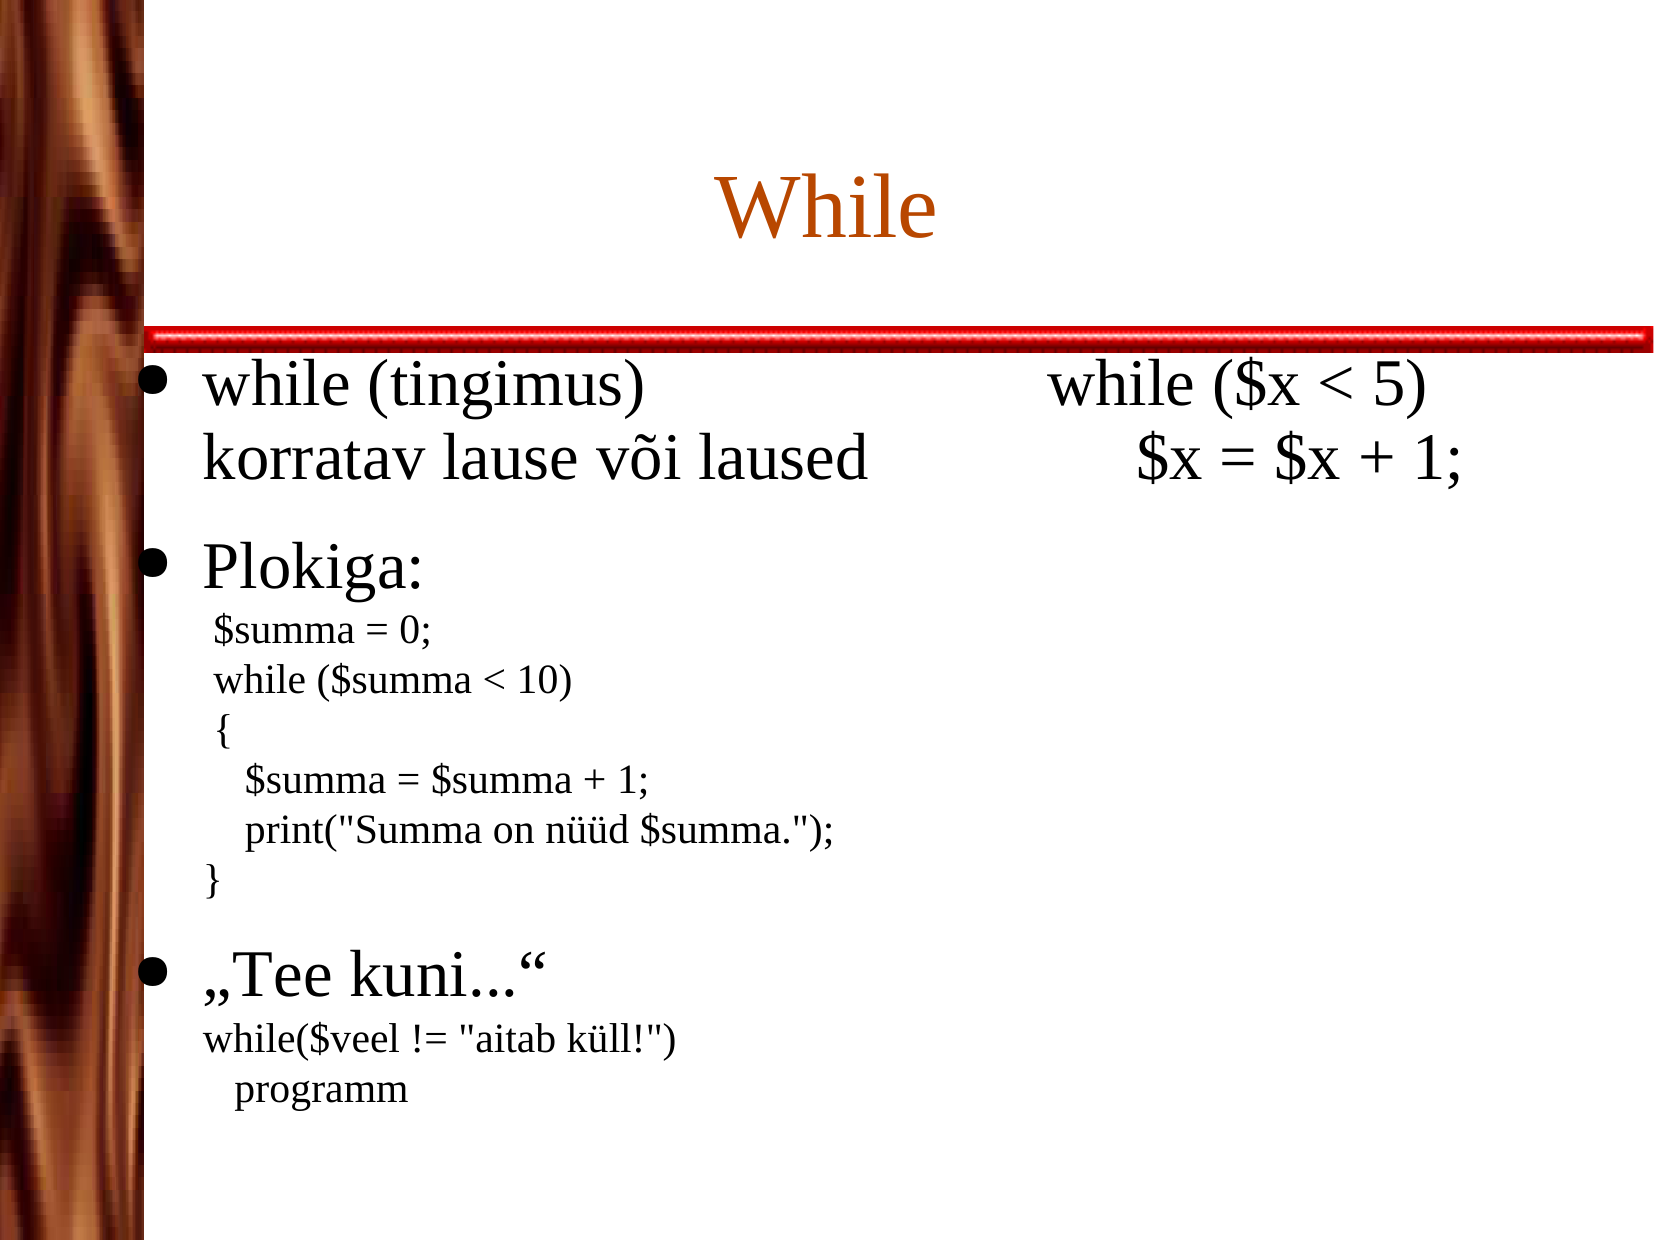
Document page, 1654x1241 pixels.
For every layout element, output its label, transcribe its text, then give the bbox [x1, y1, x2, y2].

picture [0, 0, 1654, 1240]
list while (tingimus) while ($x < 5) korratav lause või laused $x = $x + 1; Plokiga: $summa = 0; while ($summa < 10) { $summa = $summa + 1; print("Summa on nüüd $summa."); } „Tee kuni...“ while($veel != "aitab küll!") programm [121, 344, 1533, 1126]
title While [121, 98, 1533, 314]
